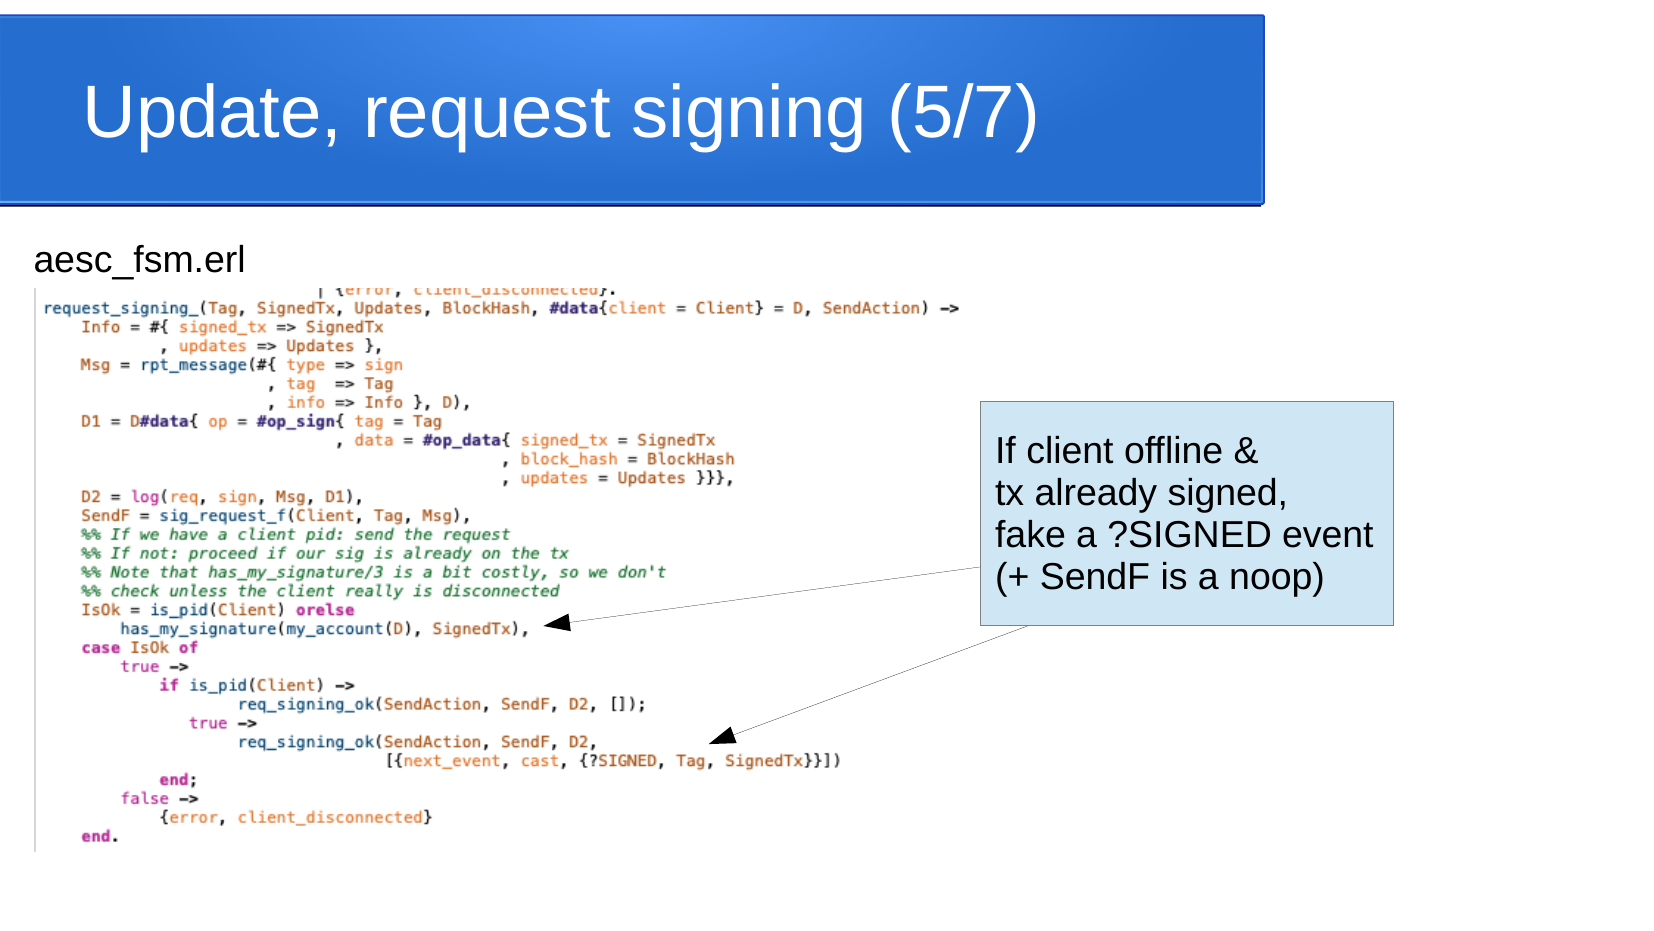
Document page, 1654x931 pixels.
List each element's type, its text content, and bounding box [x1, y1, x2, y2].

picture [34, 288, 981, 852]
text_box aesc_fsm.erl [18, 231, 444, 289]
title Update, request signing (5/7) [82, 35, 1235, 189]
text_box If client offline & tx already signed, fake a ?SIGNED event (+ SendF is a noop) [980, 401, 1394, 626]
